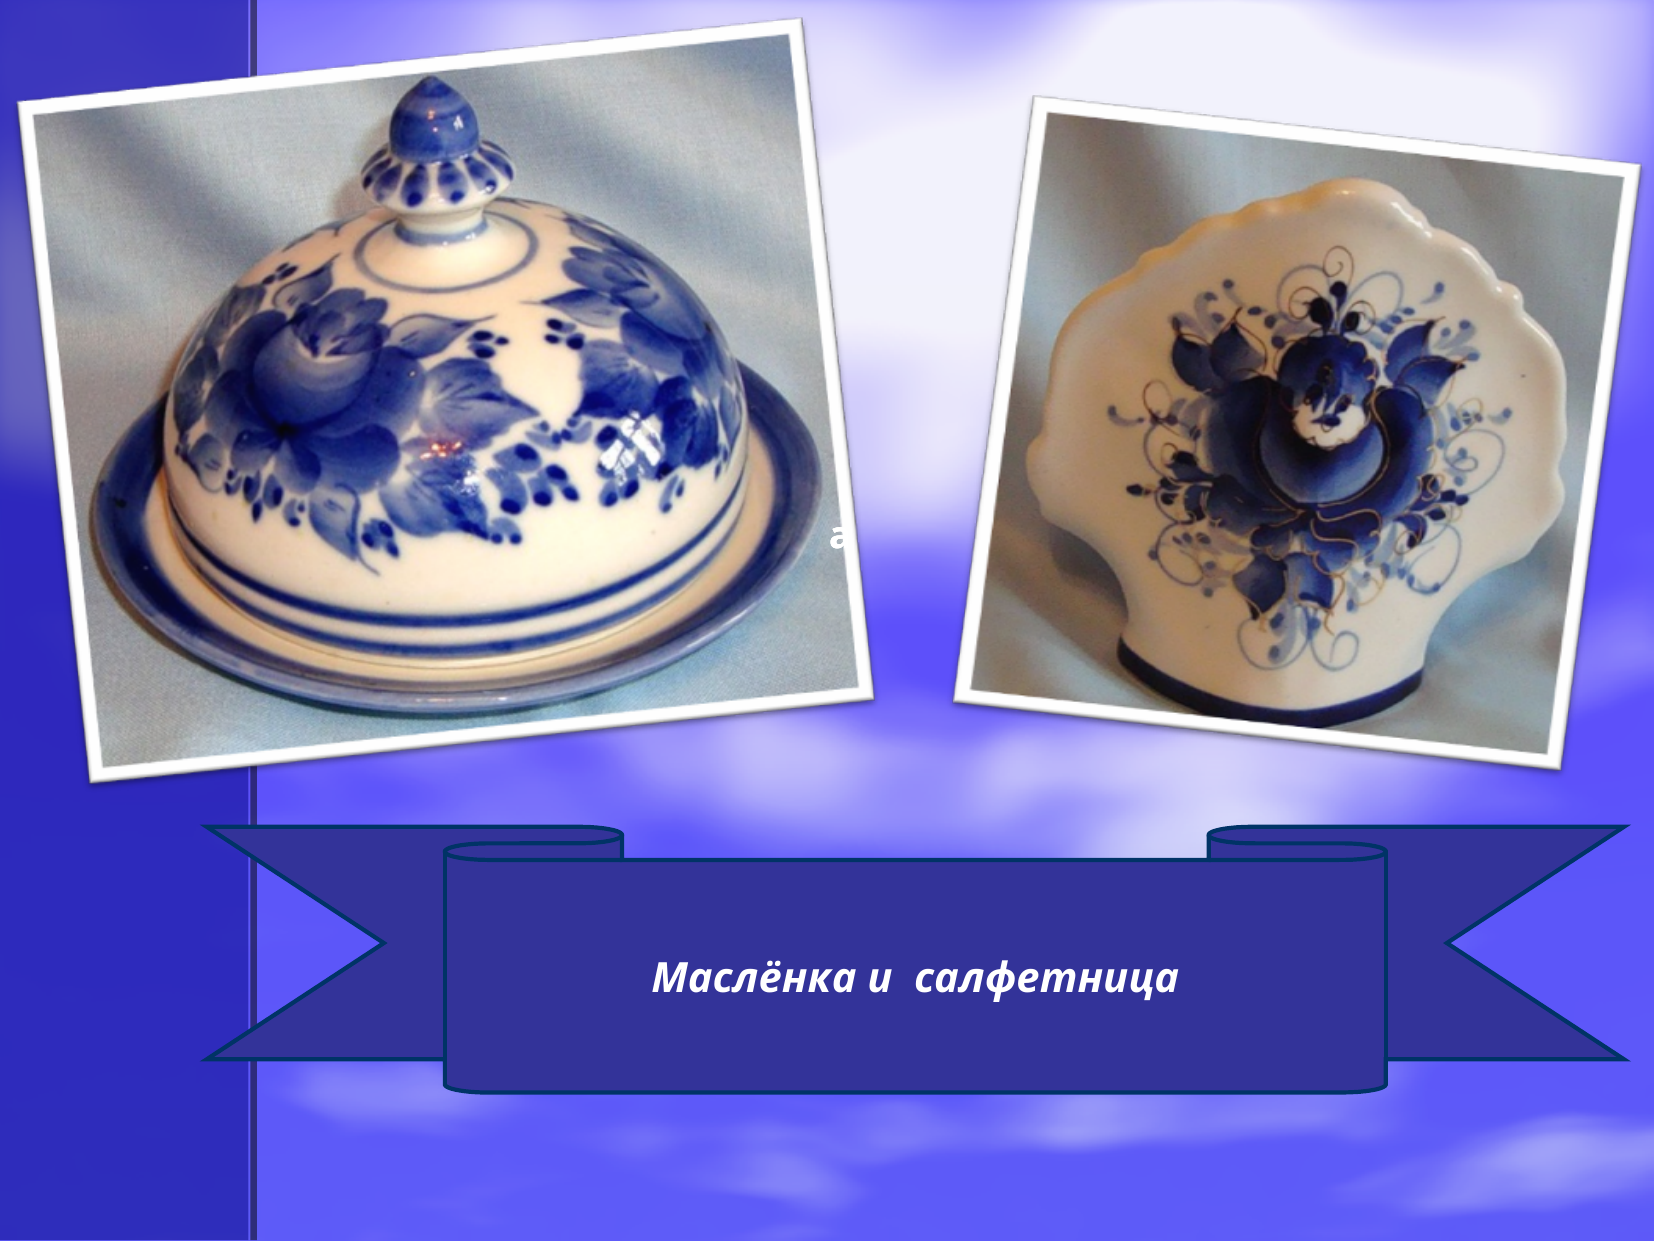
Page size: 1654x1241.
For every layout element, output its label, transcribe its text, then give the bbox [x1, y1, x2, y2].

picture [941, 88, 1654, 785]
text_box а [813, 569, 868, 619]
picture [6, 10, 886, 798]
text_box Маслёнка и салфетница [206, 826, 1625, 1093]
text_box [567, 500, 941, 569]
